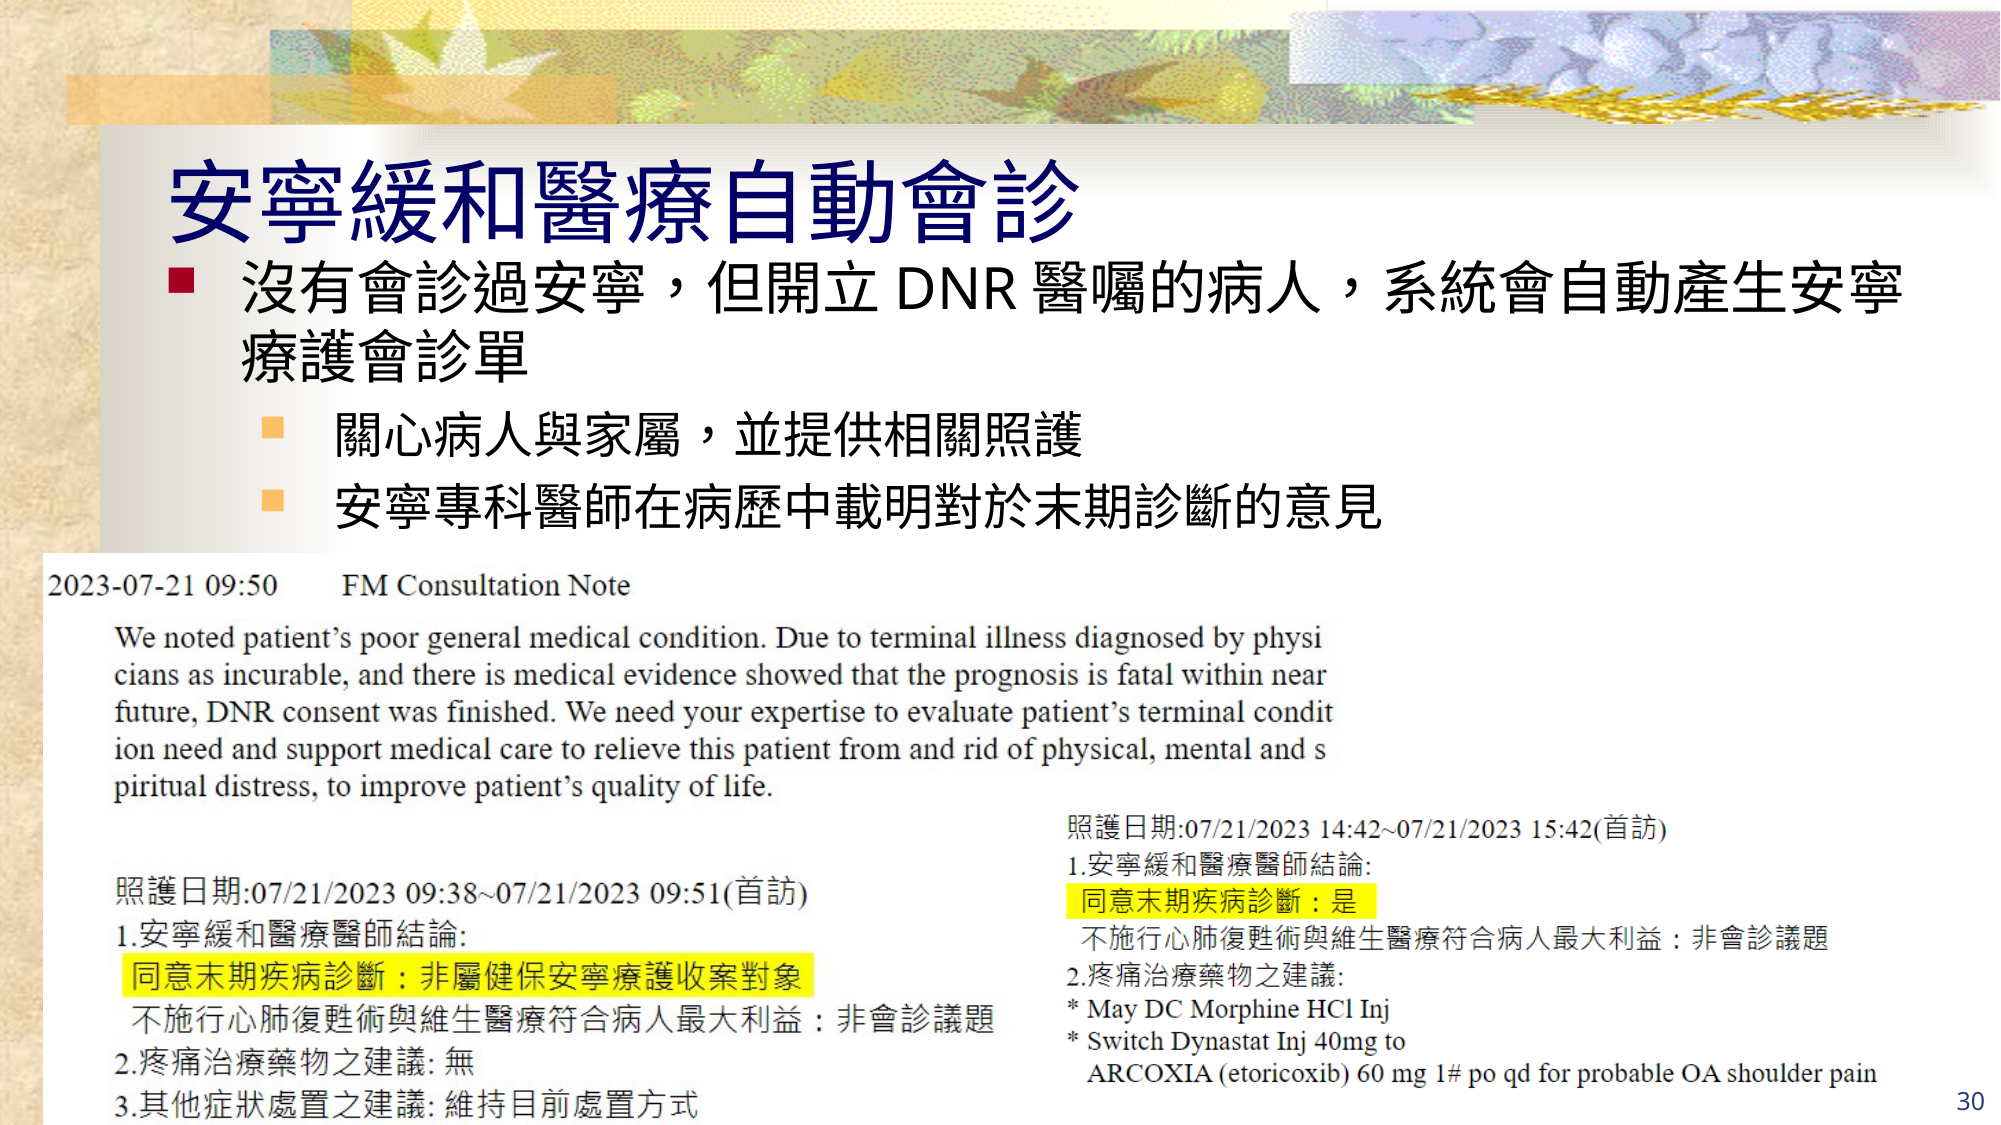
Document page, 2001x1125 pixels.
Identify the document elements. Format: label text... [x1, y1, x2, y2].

text_box <編號> [1799, 1052, 2001, 1125]
title 安寧緩和醫療自動會診 [150, 137, 1934, 232]
list 沒有會診過安寧，但開立DNR醫囑的病人，系統會自動產生安寧療護會診單 關心病人與家屬，並提供相關照護 安寧專科醫師在病歷中載明對於末期診斷的意見 [150, 243, 1934, 1020]
picture [0, 0, 2001, 1125]
